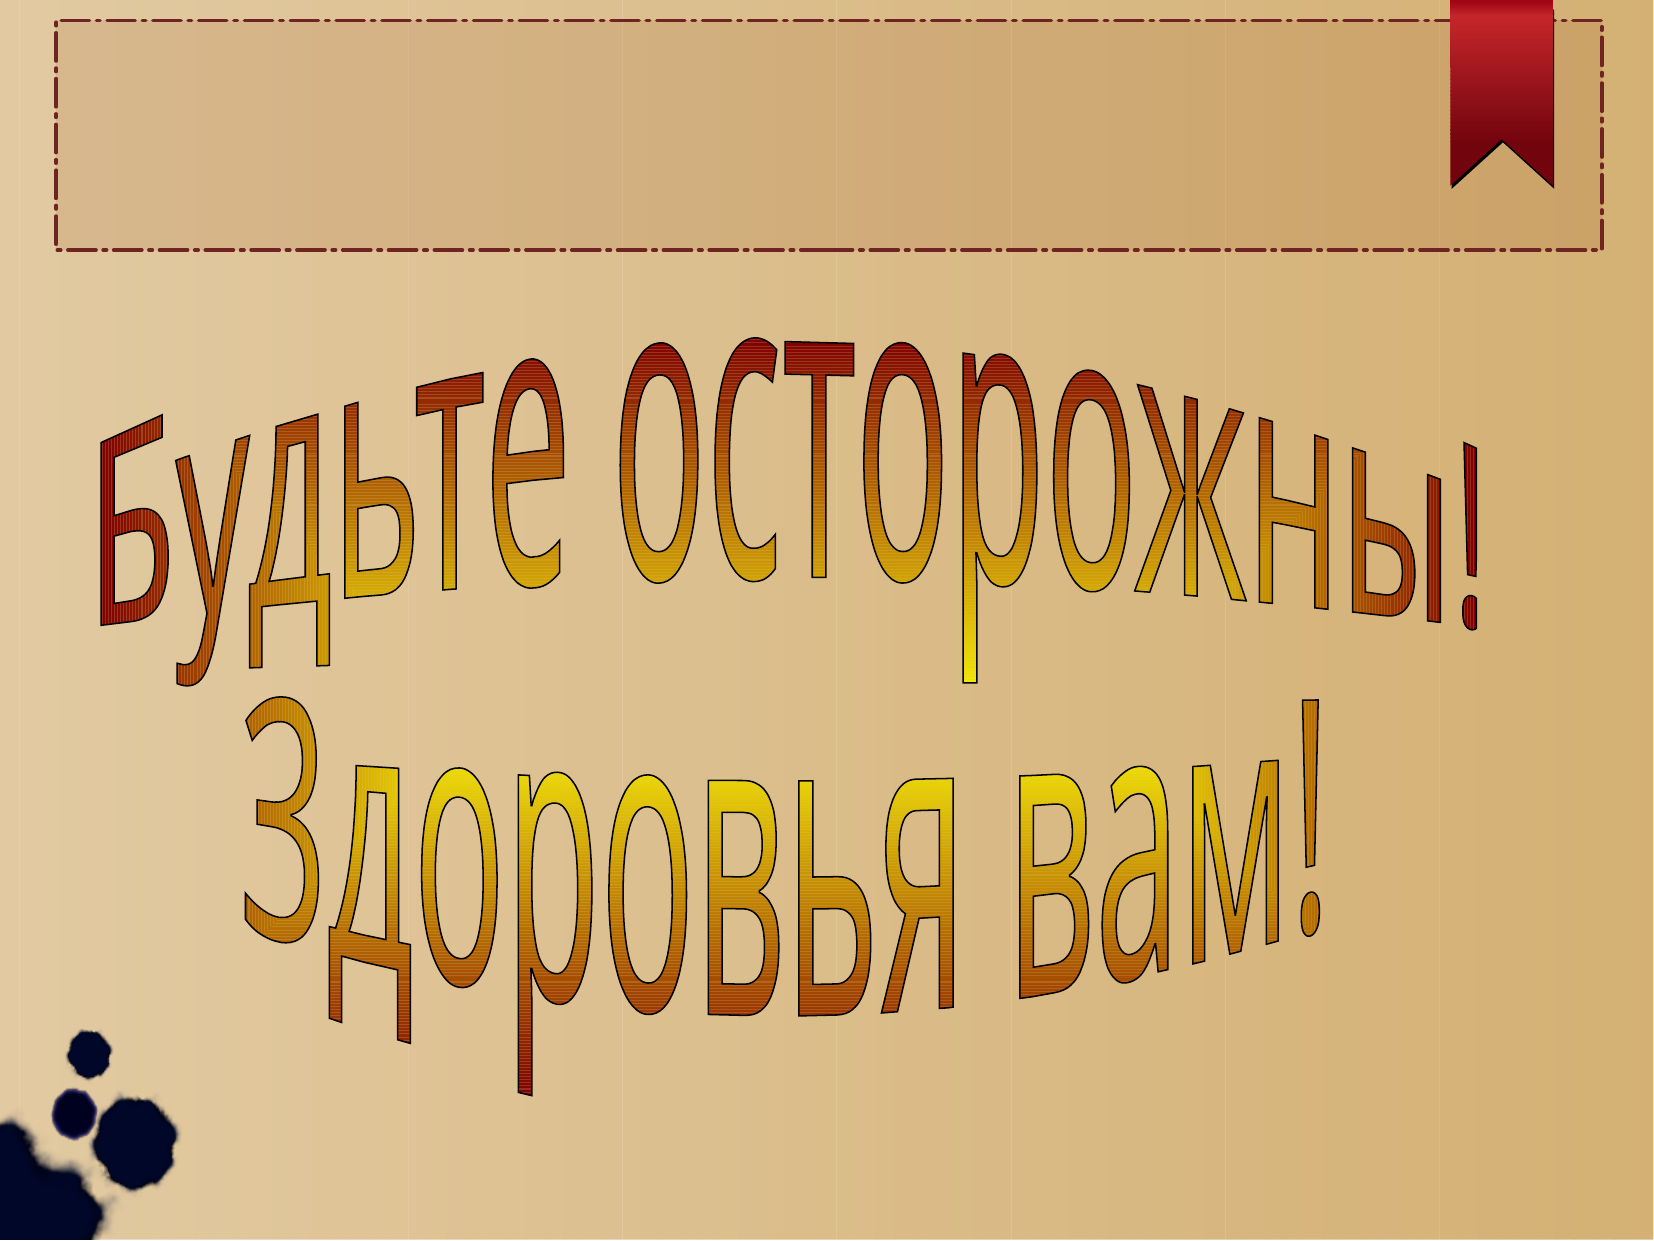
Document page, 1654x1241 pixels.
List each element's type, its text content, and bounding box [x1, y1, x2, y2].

text_box Будьте осторожны! Здоровья вам! [881, 778, 954, 1013]
text_box Будьте осторожны! Здоровья вам! [416, 372, 483, 590]
text_box Будьте осторожны! Здоровья вам! [329, 765, 411, 1044]
text_box Будьте осторожны! Здоровья вам! [421, 767, 498, 988]
text_box Будьте осторожны! Здоровья вам! [1053, 370, 1130, 592]
text_box Будьте осторожны! Здоровья вам! [863, 342, 942, 584]
text_box Будьте осторожны! Здоровья вам! [1301, 892, 1320, 937]
text_box Будьте осторожны! Здоровья вам! [492, 358, 564, 589]
text_box Будьте осторожны! Здоровья вам! [1464, 442, 1477, 577]
text_box Будьте осторожны! Здоровья вам! [1019, 774, 1089, 999]
text_box Будьте осторожны! Здоровья вам! [1352, 447, 1415, 616]
text_box Будьте осторожны! Здоровья вам! [249, 414, 330, 668]
text_box Будьте осторожны! Здоровья вам! [1427, 474, 1441, 623]
text_box Будьте осторожны! Здоровья вам! [620, 342, 698, 584]
text_box Будьте осторожны! Здоровья вам! [1102, 766, 1168, 983]
text_box Будьте осторожны! Здоровья вам! [715, 337, 777, 582]
text_box Будьте осторожны! Здоровья вам! [1192, 760, 1279, 964]
text_box Будьте осторожны! Здоровья вам! [1259, 417, 1328, 610]
text_box Будьте осторожны! Здоровья вам! [798, 780, 871, 1016]
text_box Будьте осторожны! Здоровья вам! [1302, 699, 1319, 868]
text_box Будьте осторожны! Здоровья вам! [518, 772, 592, 1096]
text_box Будьте осторожны! Здоровья вам! [708, 780, 779, 1016]
text_box Будьте осторожны! Здоровья вам! [344, 402, 414, 599]
text_box Будьте осторожны! Здоровья вам! [963, 353, 1037, 683]
text_box Будьте осторожны! Здоровья вам! [608, 774, 687, 1015]
text_box Будьте осторожны! Здоровья вам! [175, 435, 250, 686]
text_box Будьте осторожны! Здоровья вам! [245, 696, 319, 943]
text_box Будьте осторожны! Здоровья вам! [1134, 384, 1247, 601]
text_box Будьте осторожны! Здоровья вам! [101, 414, 169, 626]
text_box Будьте осторожны! Здоровья вам! [785, 341, 854, 578]
